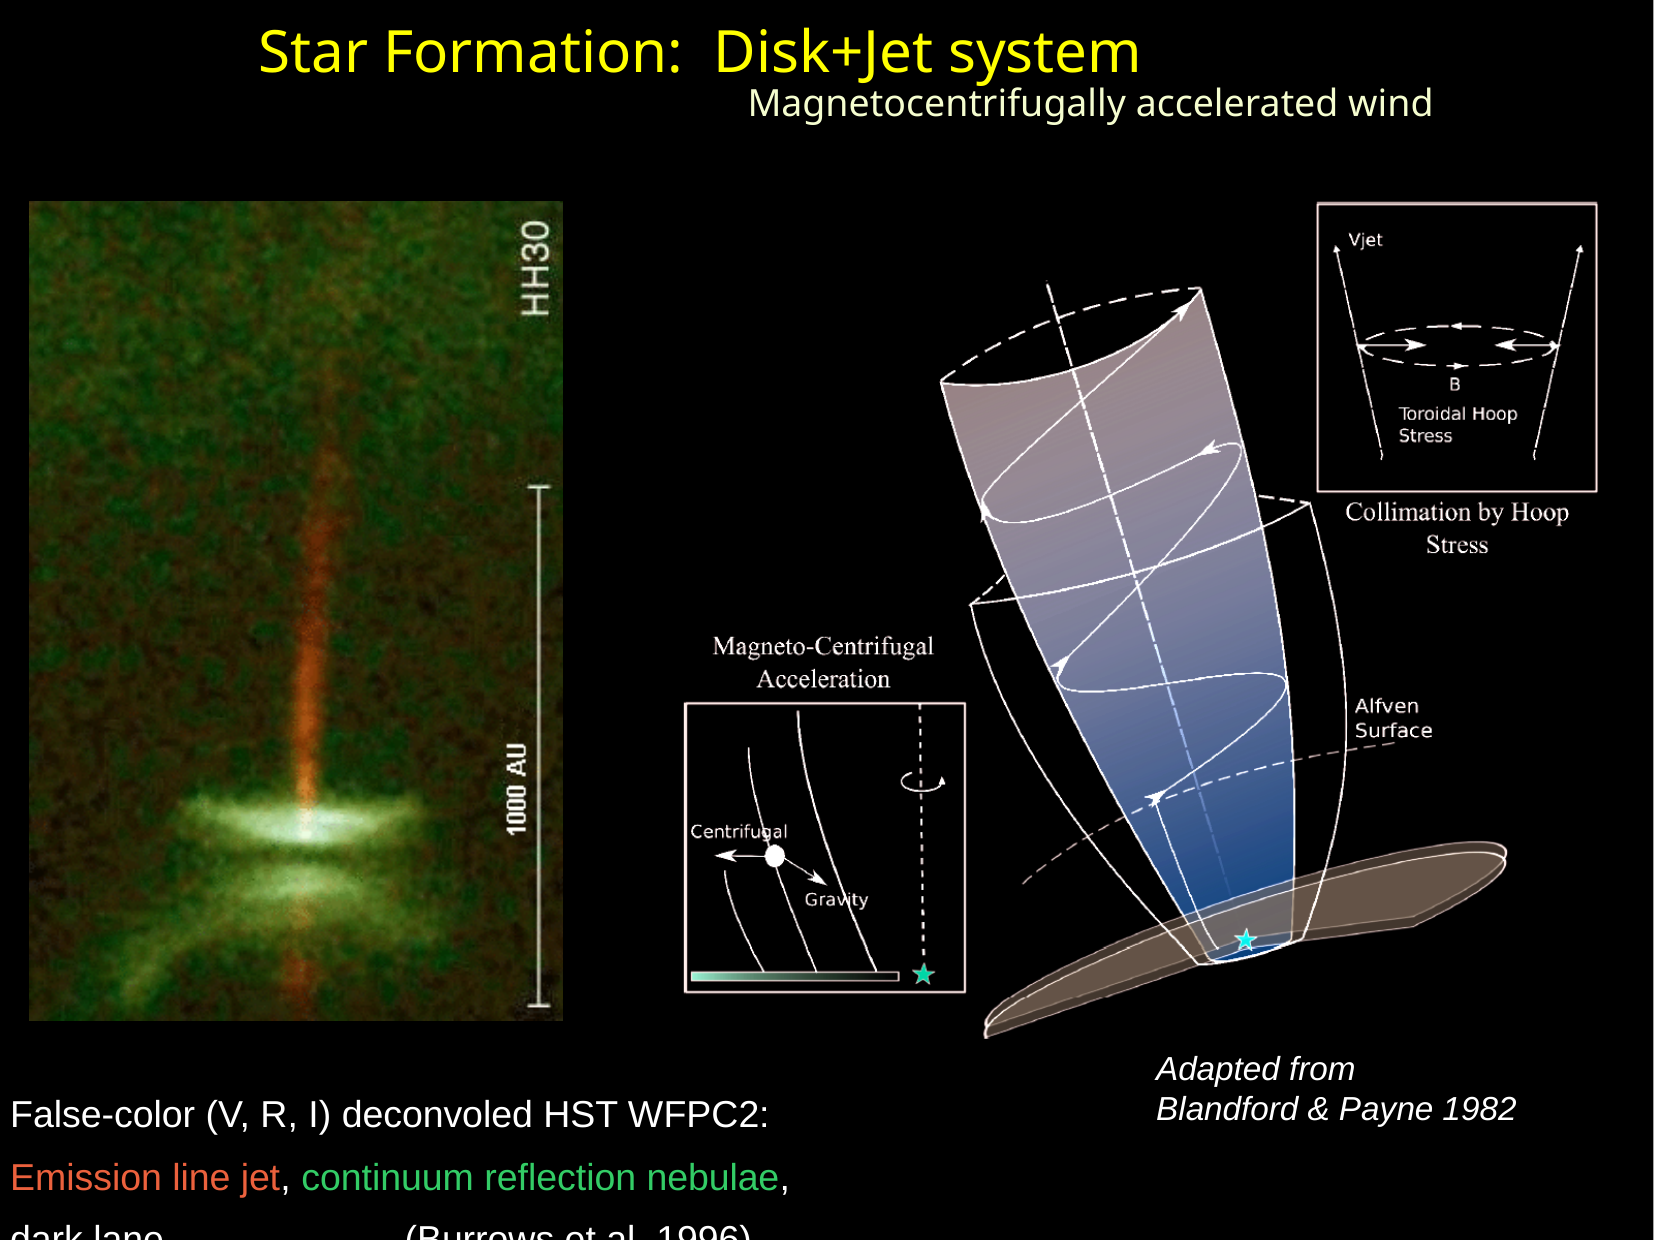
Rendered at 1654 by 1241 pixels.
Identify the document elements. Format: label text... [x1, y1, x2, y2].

text_box Magnetocentrifugally accelerated wind [732, 71, 1525, 132]
picture [29, 179, 1629, 1045]
text_box Adapted from Blandford & Payne 1982 [1141, 1039, 1561, 1135]
text_box Star Formation: Disk+Jet system [15, 2, 1631, 105]
text_box False-color (V, R, I) deconvoled HST WFPC2: Emission line jet, continuum reflection nebulae, dark lane. (Burrows et al. 1996) [0, 1064, 816, 1241]
